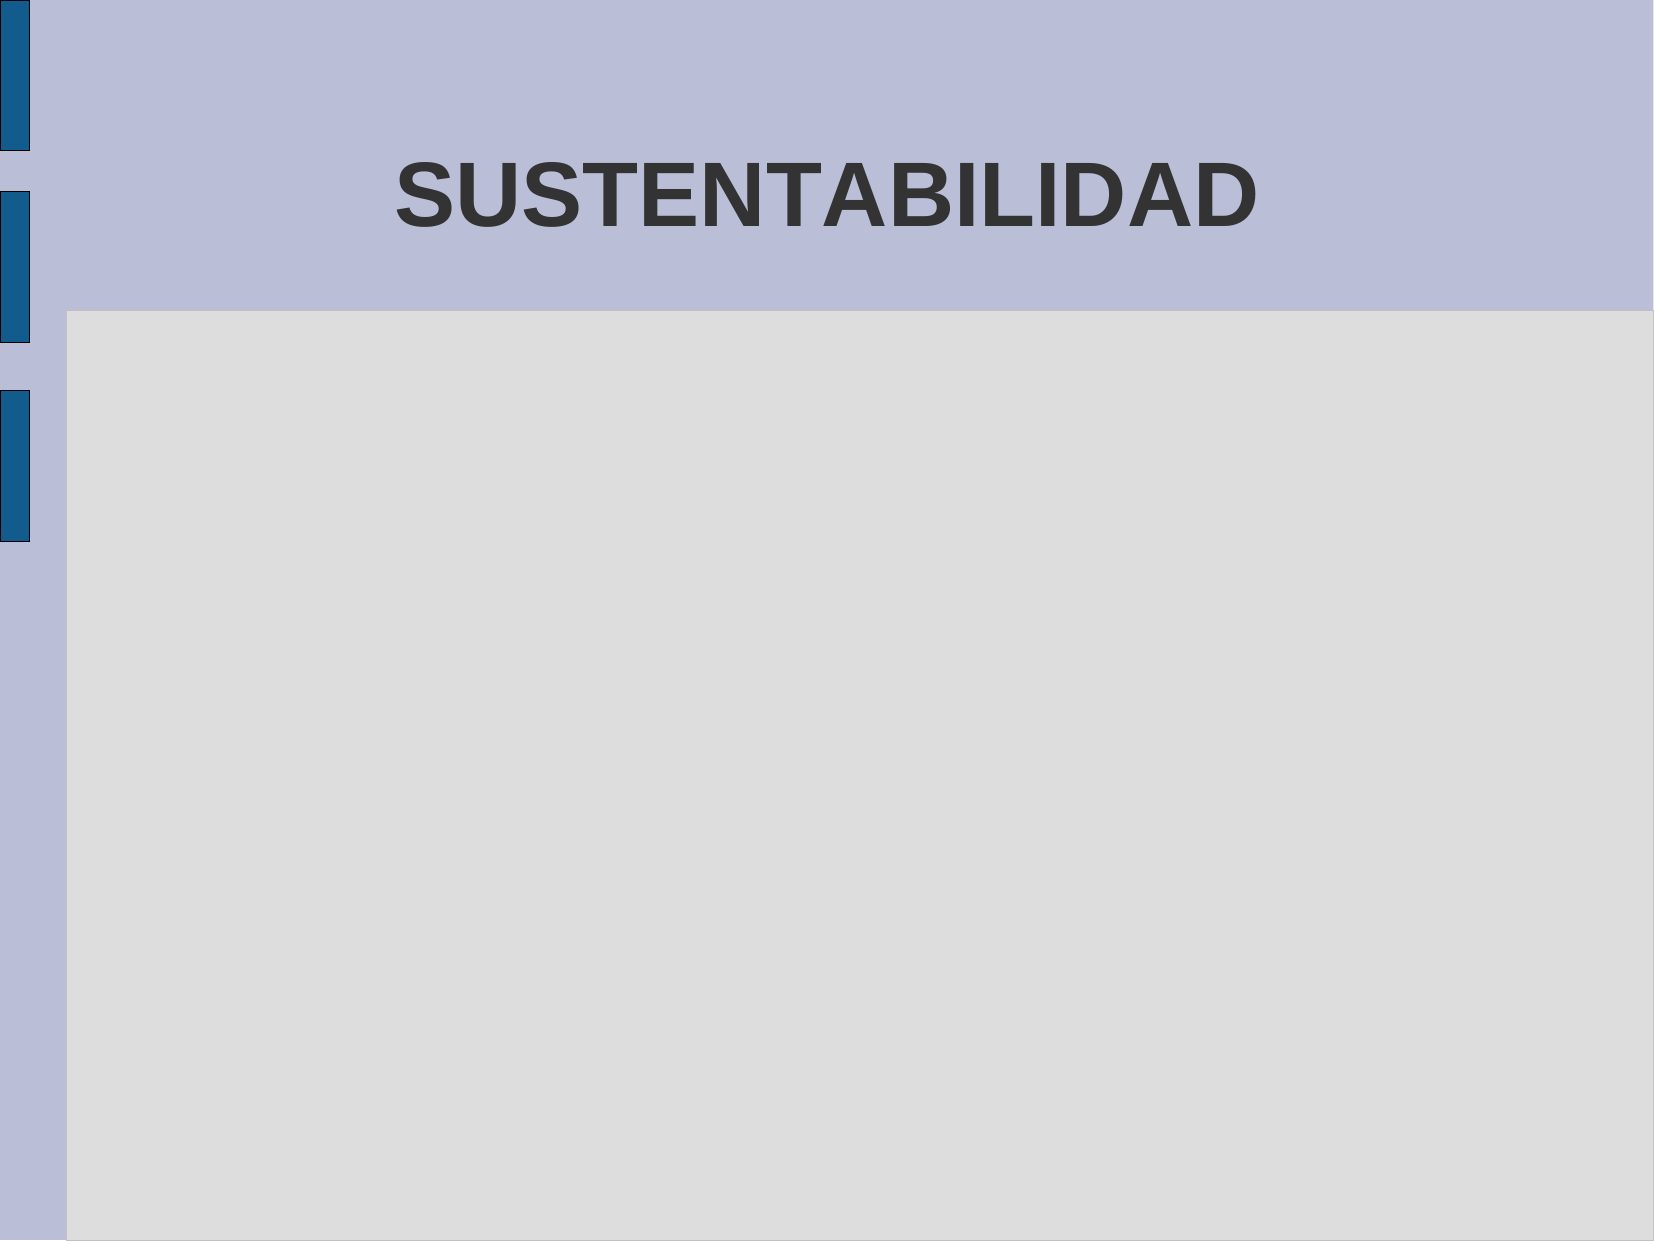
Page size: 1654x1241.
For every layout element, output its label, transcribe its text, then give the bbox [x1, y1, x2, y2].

title SUSTENTABILIDAD [121, 91, 1534, 299]
